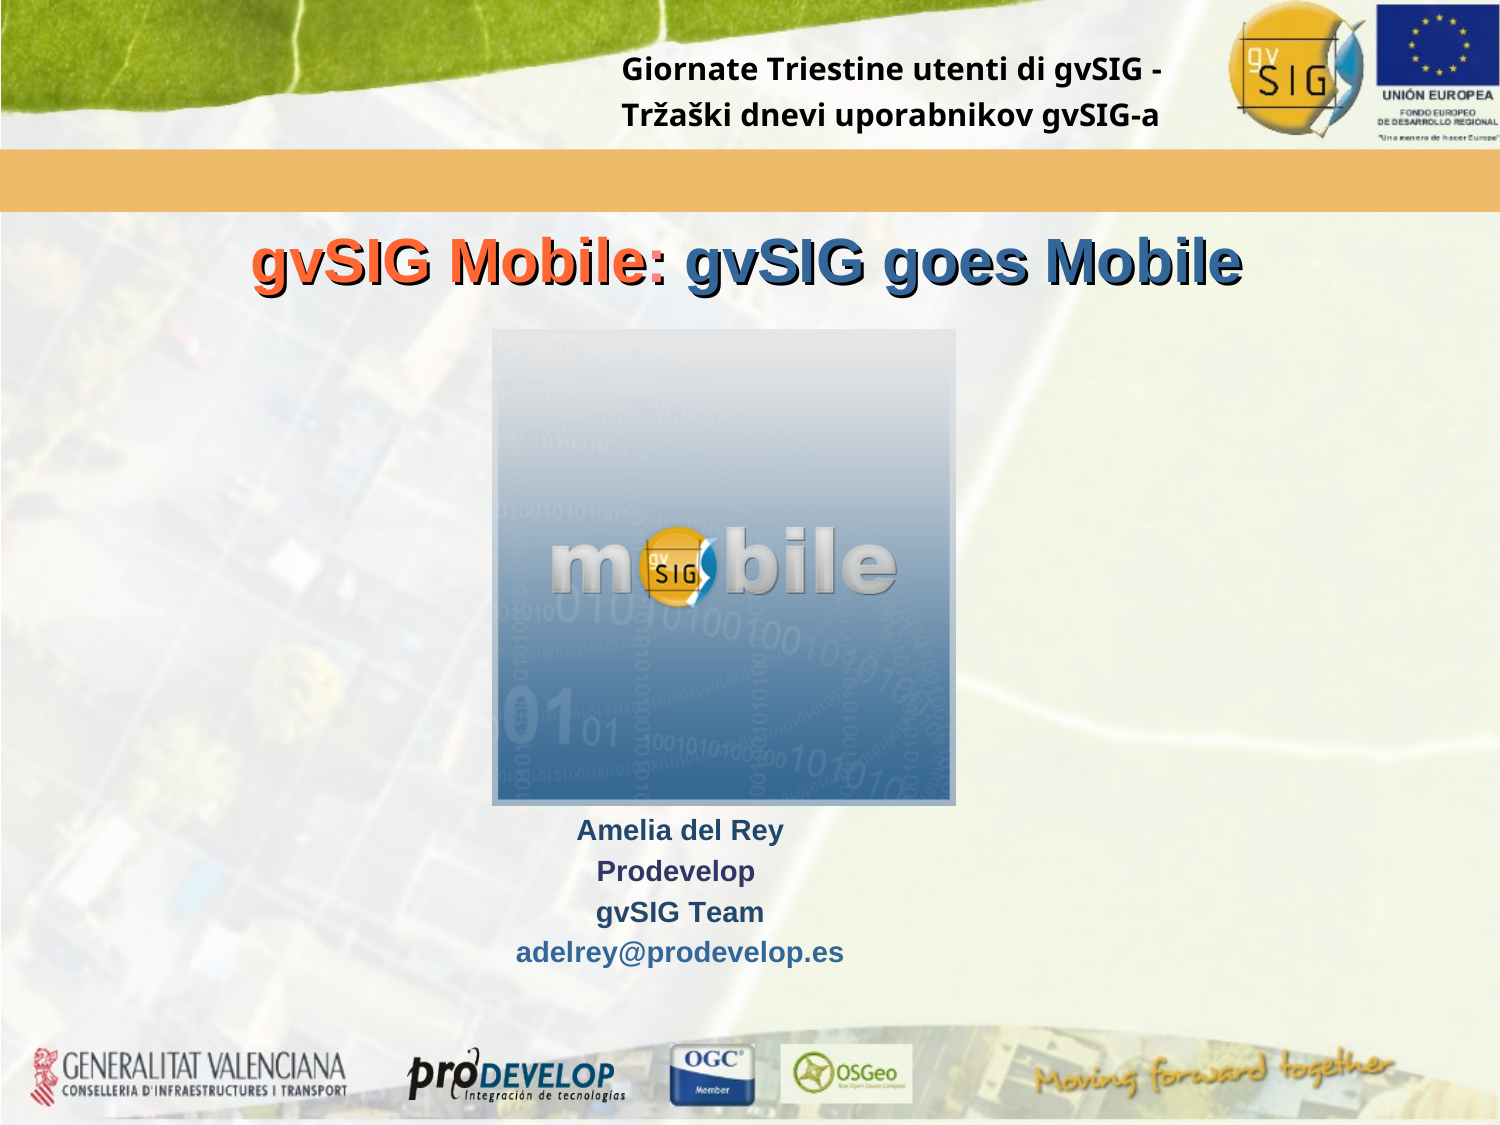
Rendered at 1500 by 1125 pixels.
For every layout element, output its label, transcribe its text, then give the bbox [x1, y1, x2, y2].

picture [1, 212, 1500, 1125]
text_box Amelia del Rey Prodevelop gvSIG Team adelrey@prodevelop.es [490, 808, 871, 977]
text_box gvSIG Mobile: gvSIG goes Mobile [61, 221, 1450, 399]
picture [1, 0, 1500, 149]
